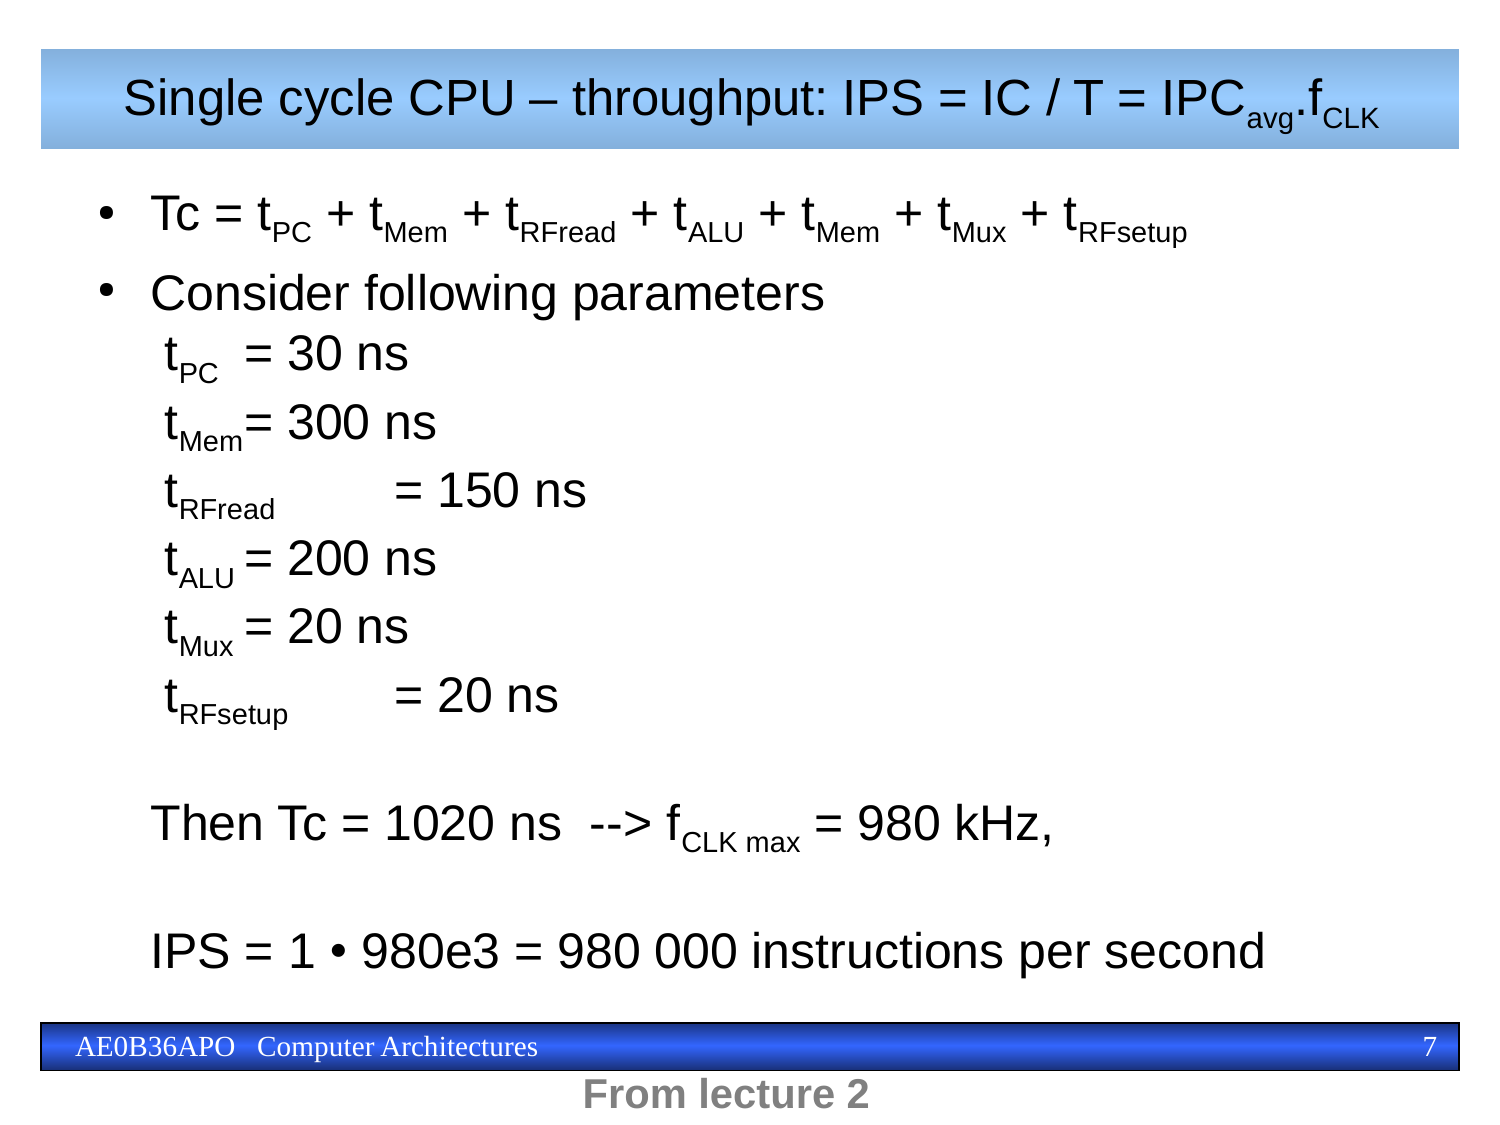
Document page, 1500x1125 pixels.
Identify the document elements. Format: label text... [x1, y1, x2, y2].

title Single cycle CPU – throughput: IPS = IC / T = IPCavg.fCLK [41, 49, 1459, 149]
list Tc = tPC + tMem + tRFread + tALU + tMem + tMux + tRFsetup Consider following parameters tPC = 30 ns tMem = 300 ns tRFread = 150 ns tALU = 200 ns tMux = 20 ns tRFsetup = 20 ns Then Tc = 1020 ns --> fCLK max = 980 kHz, IPS = 1 • 980e3 = 980 000 instructions per second [64, 172, 1436, 1000]
text_box From lecture 2 [567, 1059, 886, 1125]
